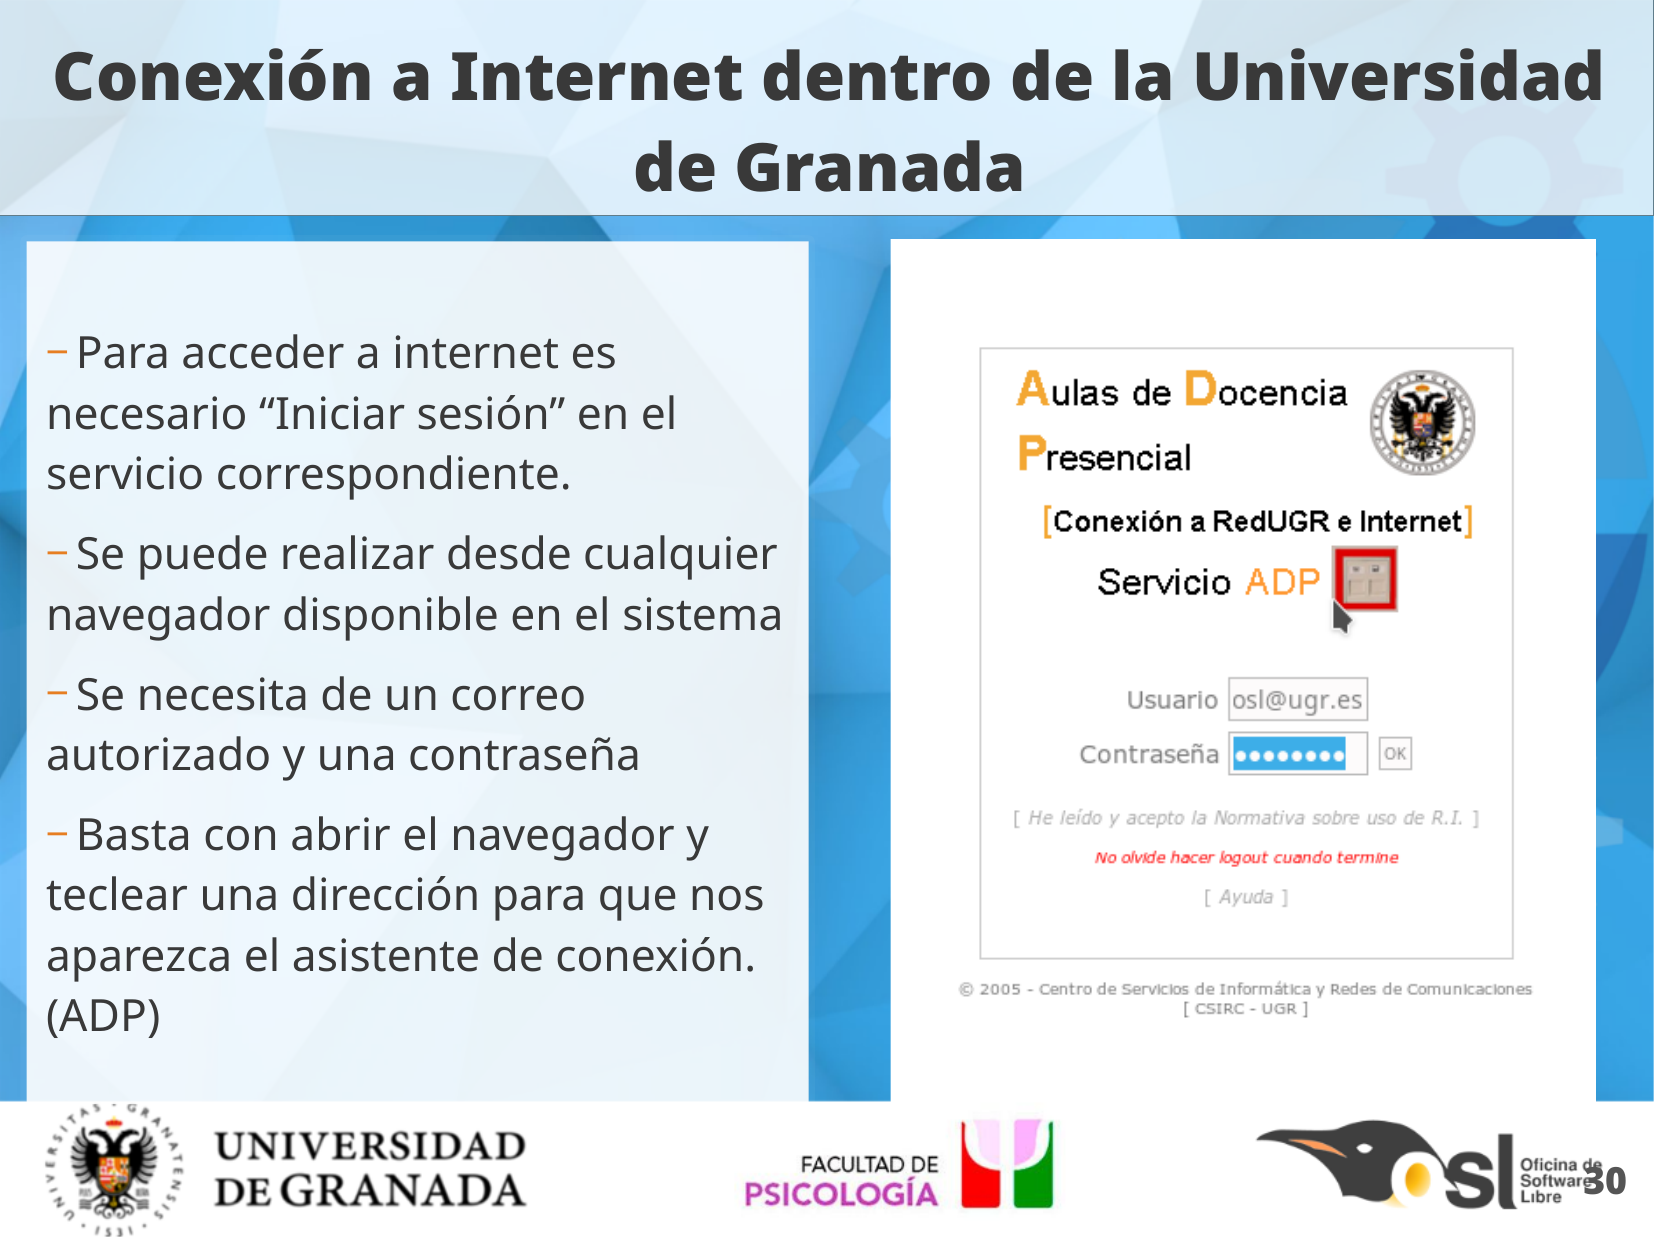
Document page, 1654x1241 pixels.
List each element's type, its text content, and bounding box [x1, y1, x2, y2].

list Para acceder a internet es necesario “Iniciar sesión” en el servicio correspondiente. Se puede realizar desde cualquier navegador disponible en el sistema Se necesita de un correo autorizado y una contraseña Basta con abrir el navegador y teclear una dirección para que nos aparezca el asistente de conexión. (ADP) [26, 241, 809, 1105]
title Conexión a Internet dentro de la Universidad de Granada [26, 24, 1634, 216]
picture [0, 216, 1654, 1241]
